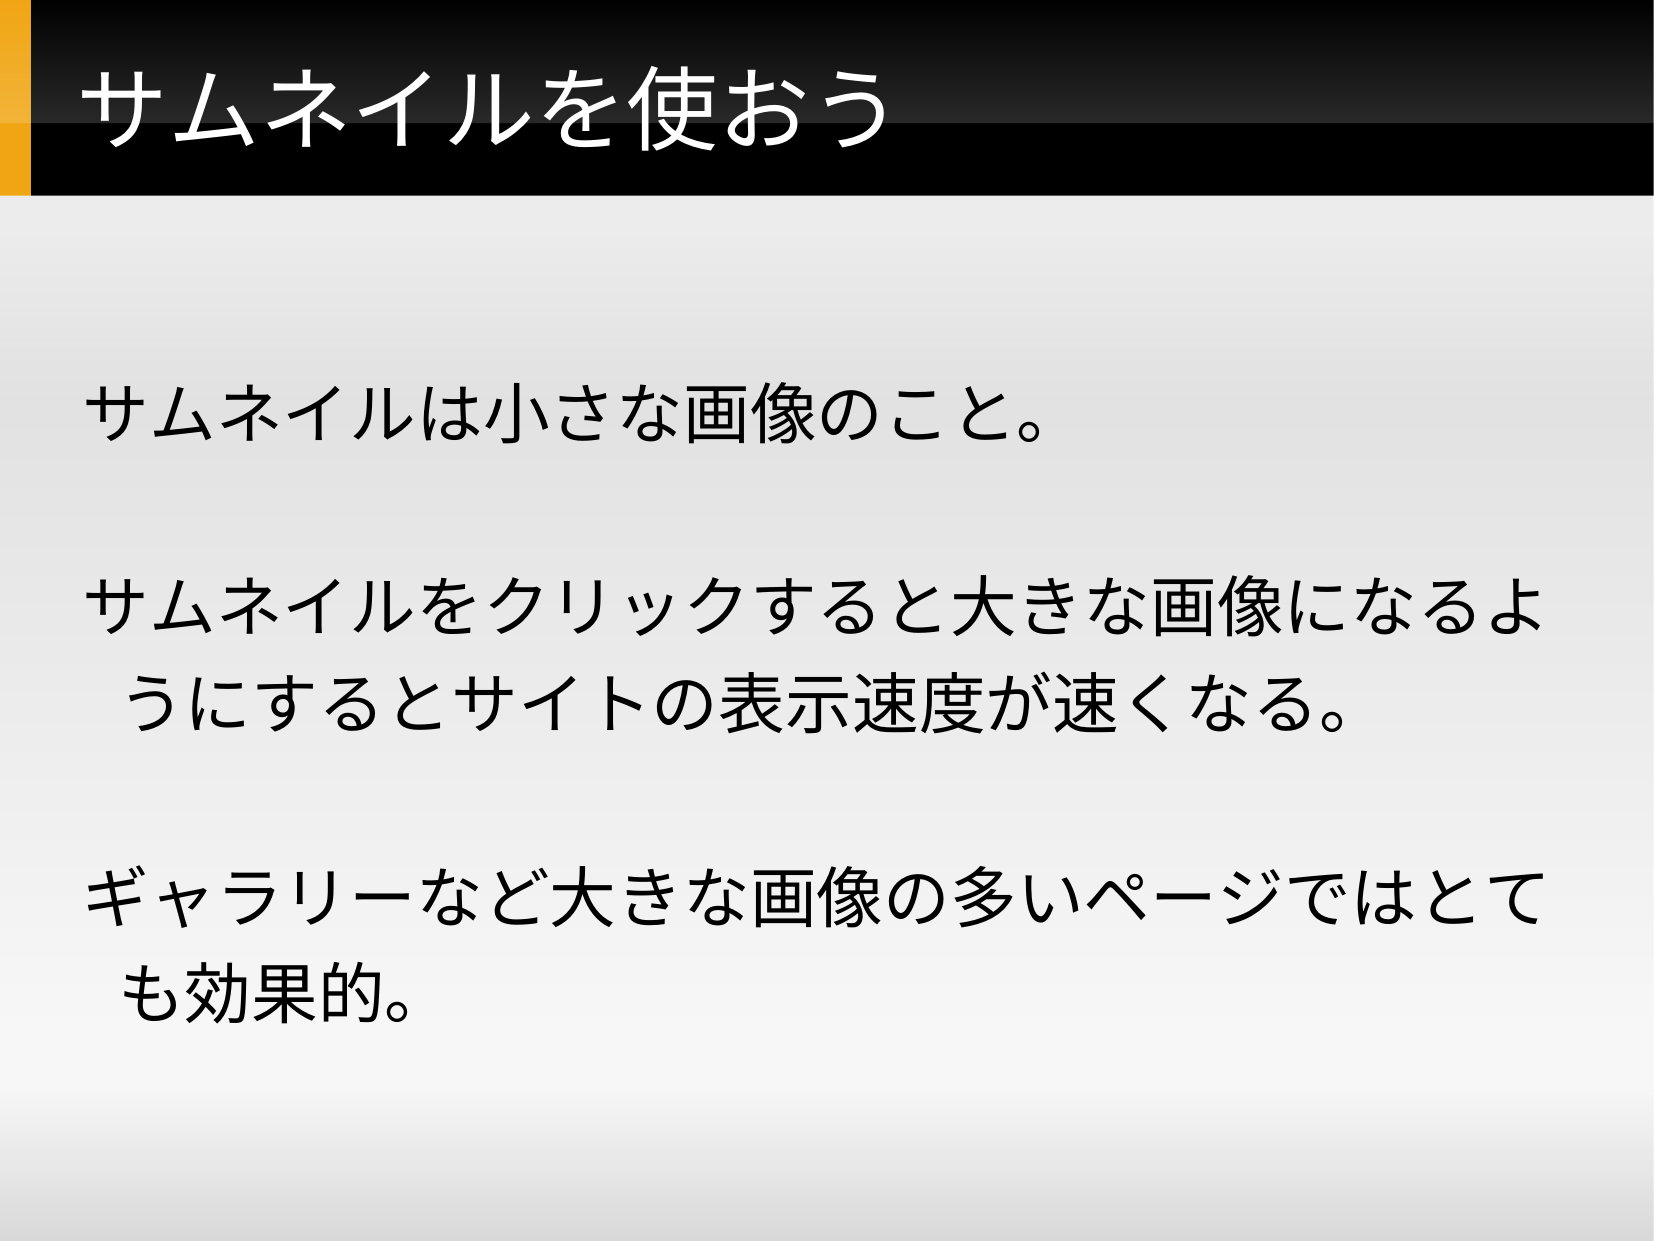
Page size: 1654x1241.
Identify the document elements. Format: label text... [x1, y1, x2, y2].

subtitle サムネイルは小さな画像のこと。 サムネイルをクリックすると大きな画像になるようにするとサイトの表示速度が速くなる。 ギャラリーなど大きな画像の多いページではとても効果的。 [82, 290, 1571, 1109]
title サムネイルを使おう [76, 0, 1565, 208]
picture [0, 0, 1654, 1241]
